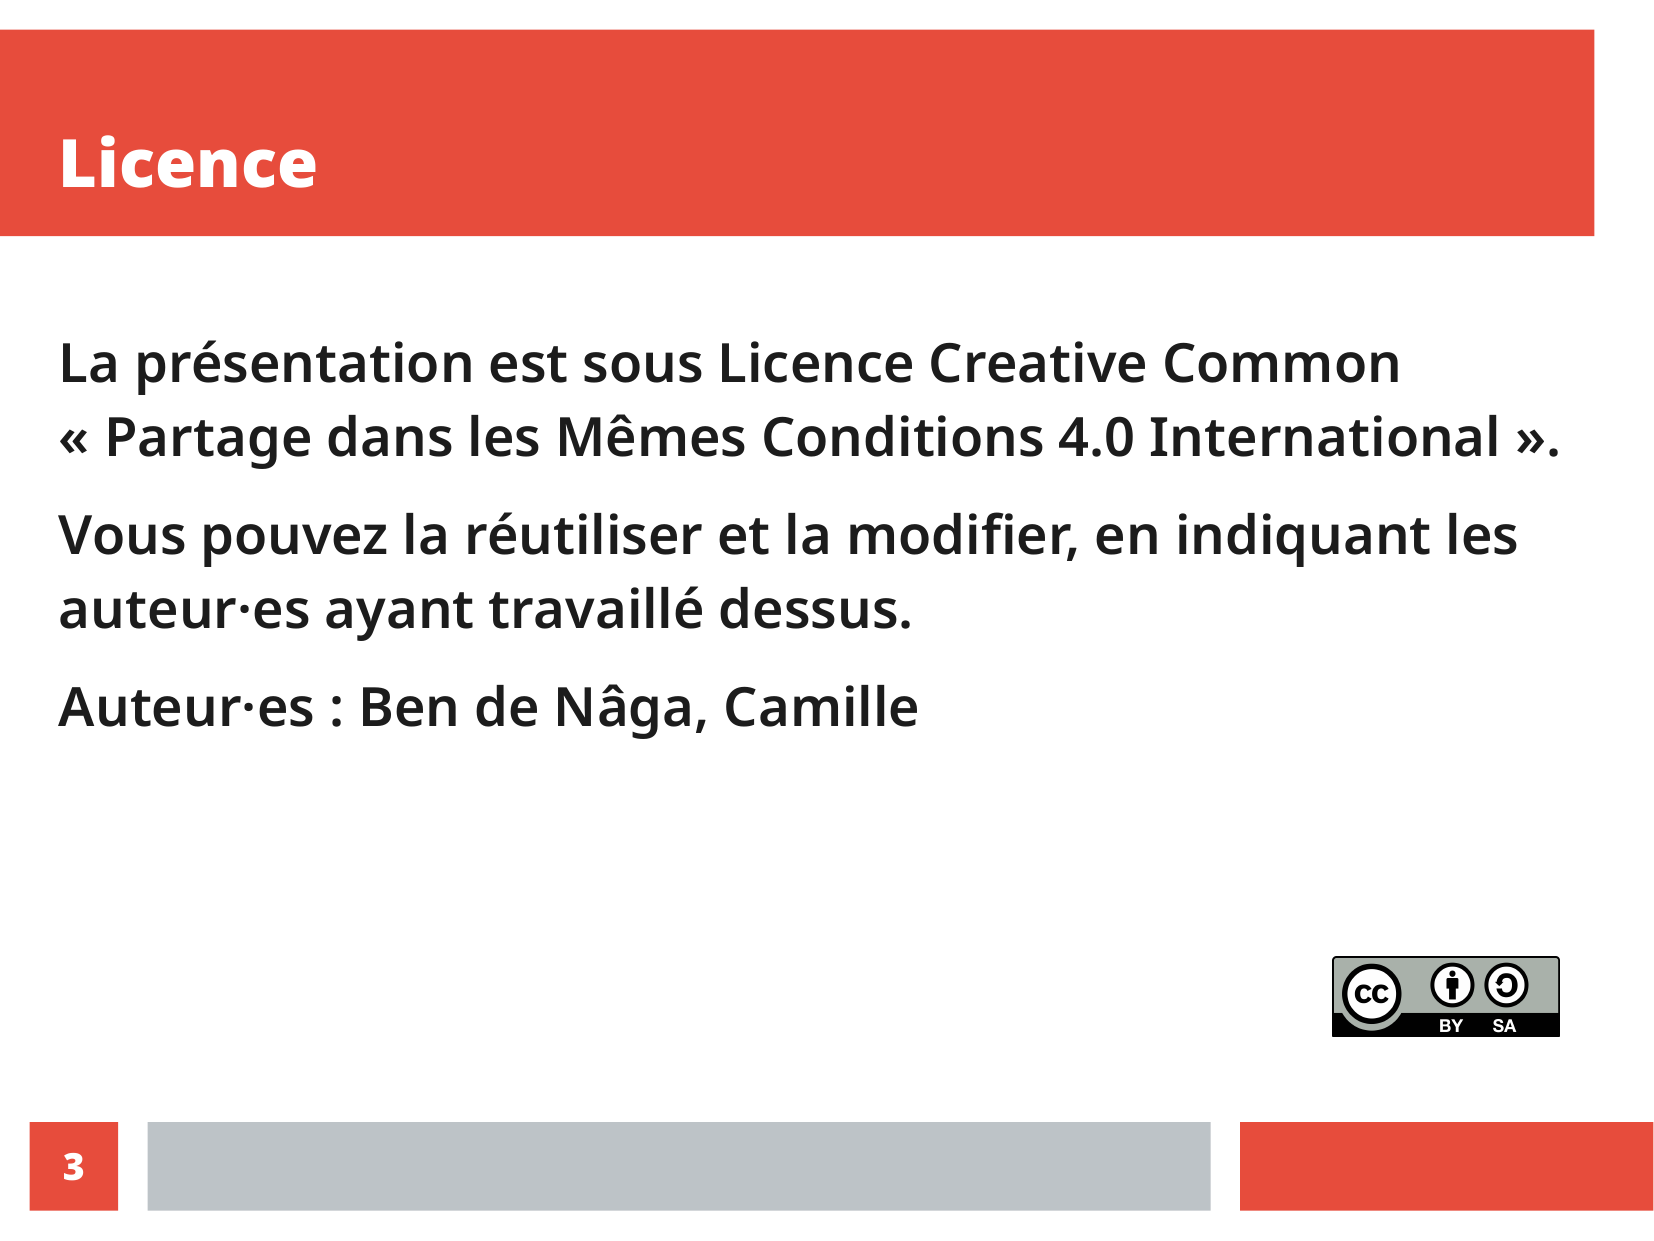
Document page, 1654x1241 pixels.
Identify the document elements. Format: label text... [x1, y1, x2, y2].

list La présentation est sous Licence Creative Common « Partage dans les Mêmes Conditions 4.0 International ». Vous pouvez la réutiliser et la modifier, en indiquant les auteur·es ayant travaillé dessus. Auteur·es : Ben de Nâga, Camille [59, 324, 1565, 1093]
picture [1332, 956, 1560, 1037]
title Licence [59, 59, 1595, 207]
